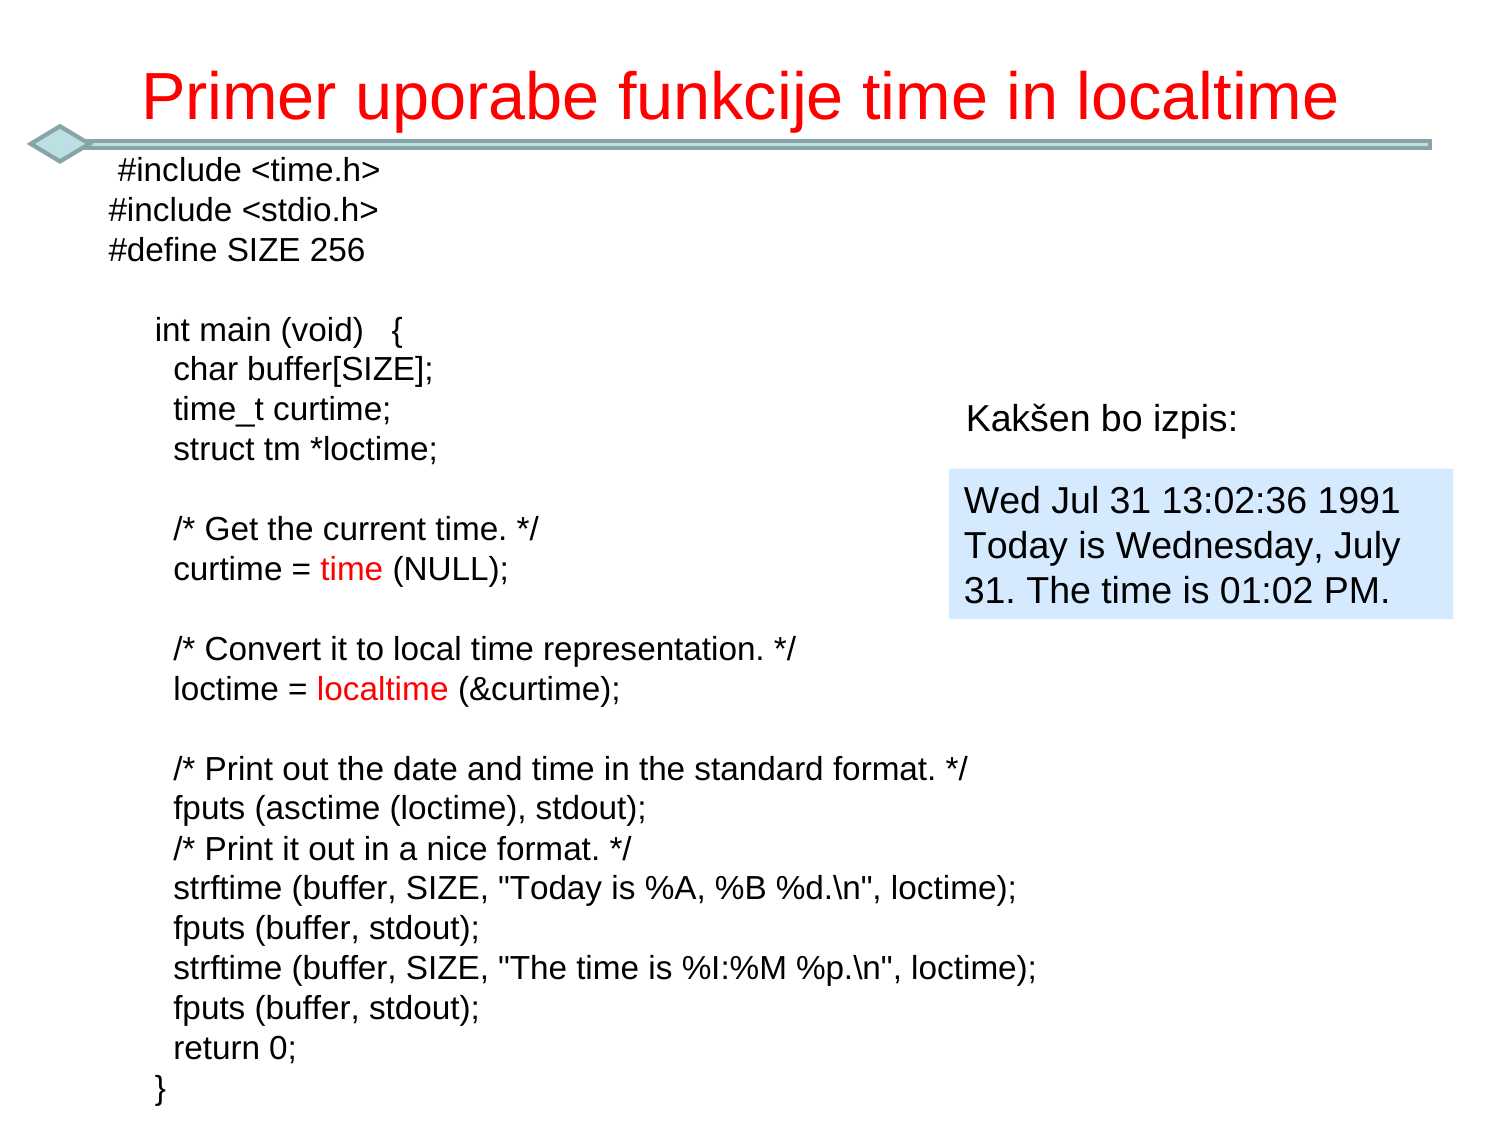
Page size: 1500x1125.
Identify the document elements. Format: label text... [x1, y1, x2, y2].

text_box Kakšen bo izpis: [951, 386, 1254, 448]
text_box Wed Jul 31 13:02:36 1991 Today is Wednesday, July 31. The time is 01:02 PM. [949, 468, 1454, 620]
title Primer uporabe funkcije time in localtime [75, 45, 1426, 141]
text_box #include <time.h> #include <stdio.h> #define SIZE 256 int main (void) { char buffer[SIZE]; time_t curtime; struct tm *loctime; /* Get the current time. */ curtime = time (NULL); /* Convert it to local time representation. */ loctime = localtime (&curtime); /* Print out the date and time in the standard format. */ fputs (asctime (loctime), stdout); /* Print it out in a nice format. */ strftime (buffer, SIZE, "Today is %A, %B %d.\n", loctime); fputs (buffer, stdout); strftime (buffer, SIZE, "The time is %I:%M %p.\n", loctime); fputs (buffer, stdout); return 0; } [93, 140, 1454, 1114]
